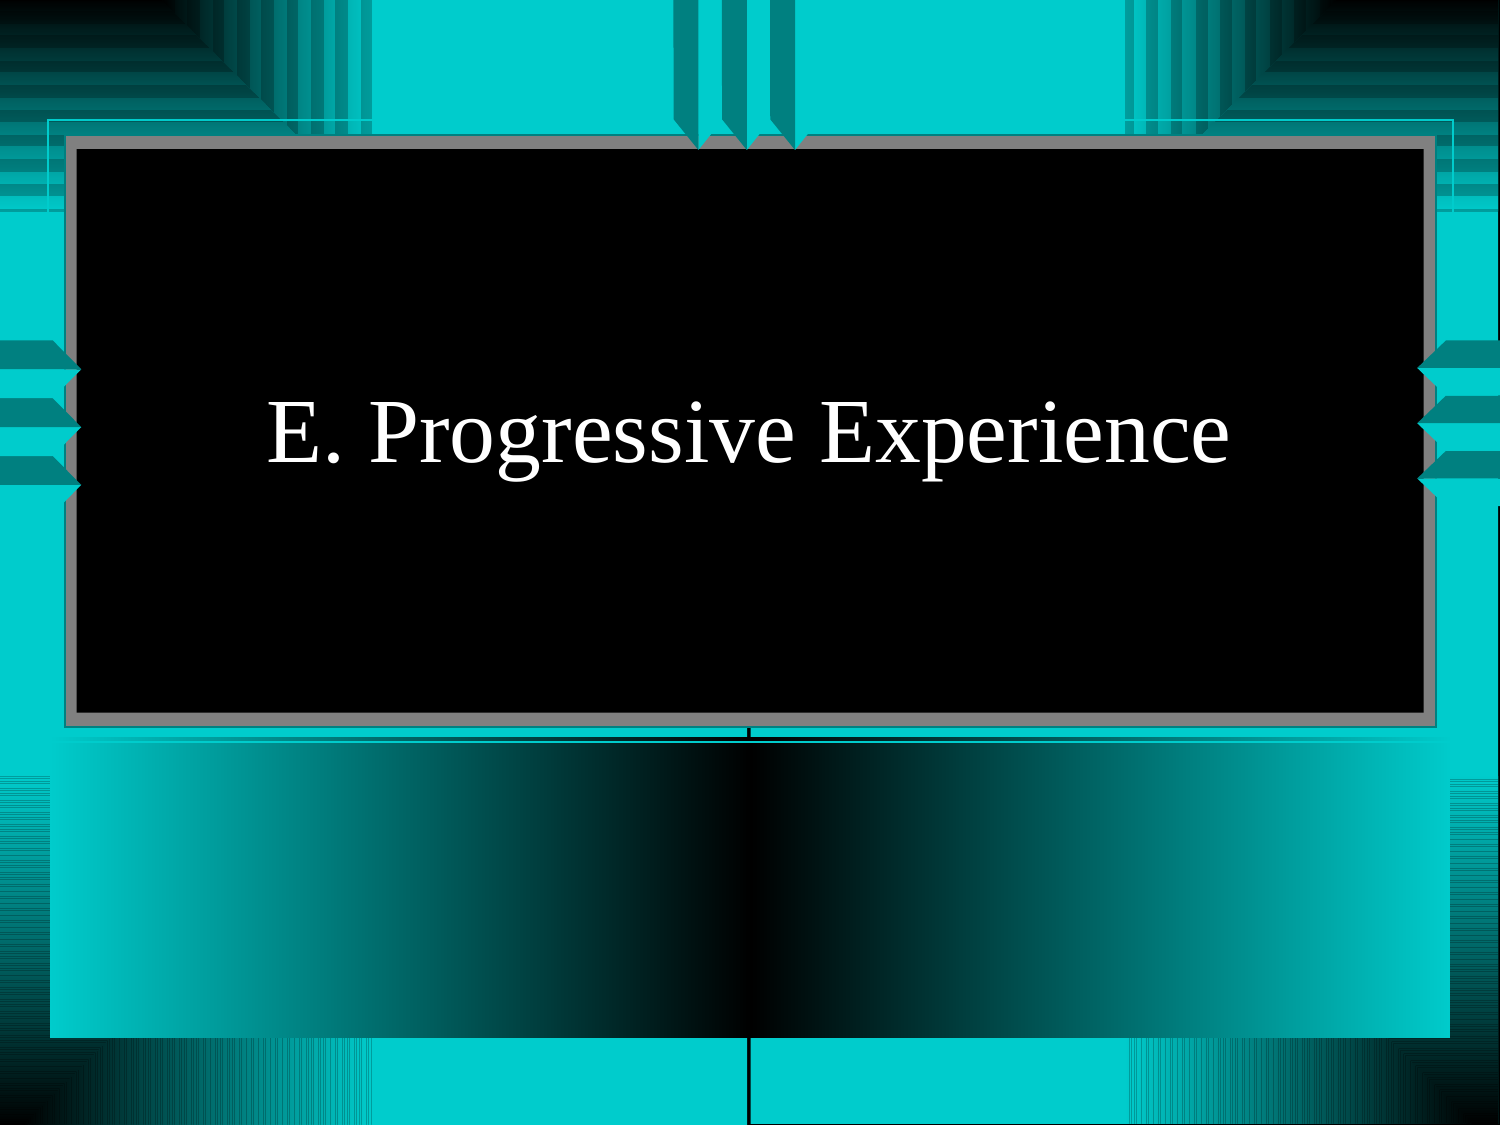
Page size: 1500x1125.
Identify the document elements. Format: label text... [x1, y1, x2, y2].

title E. Progressive Experience [112, 337, 1388, 526]
